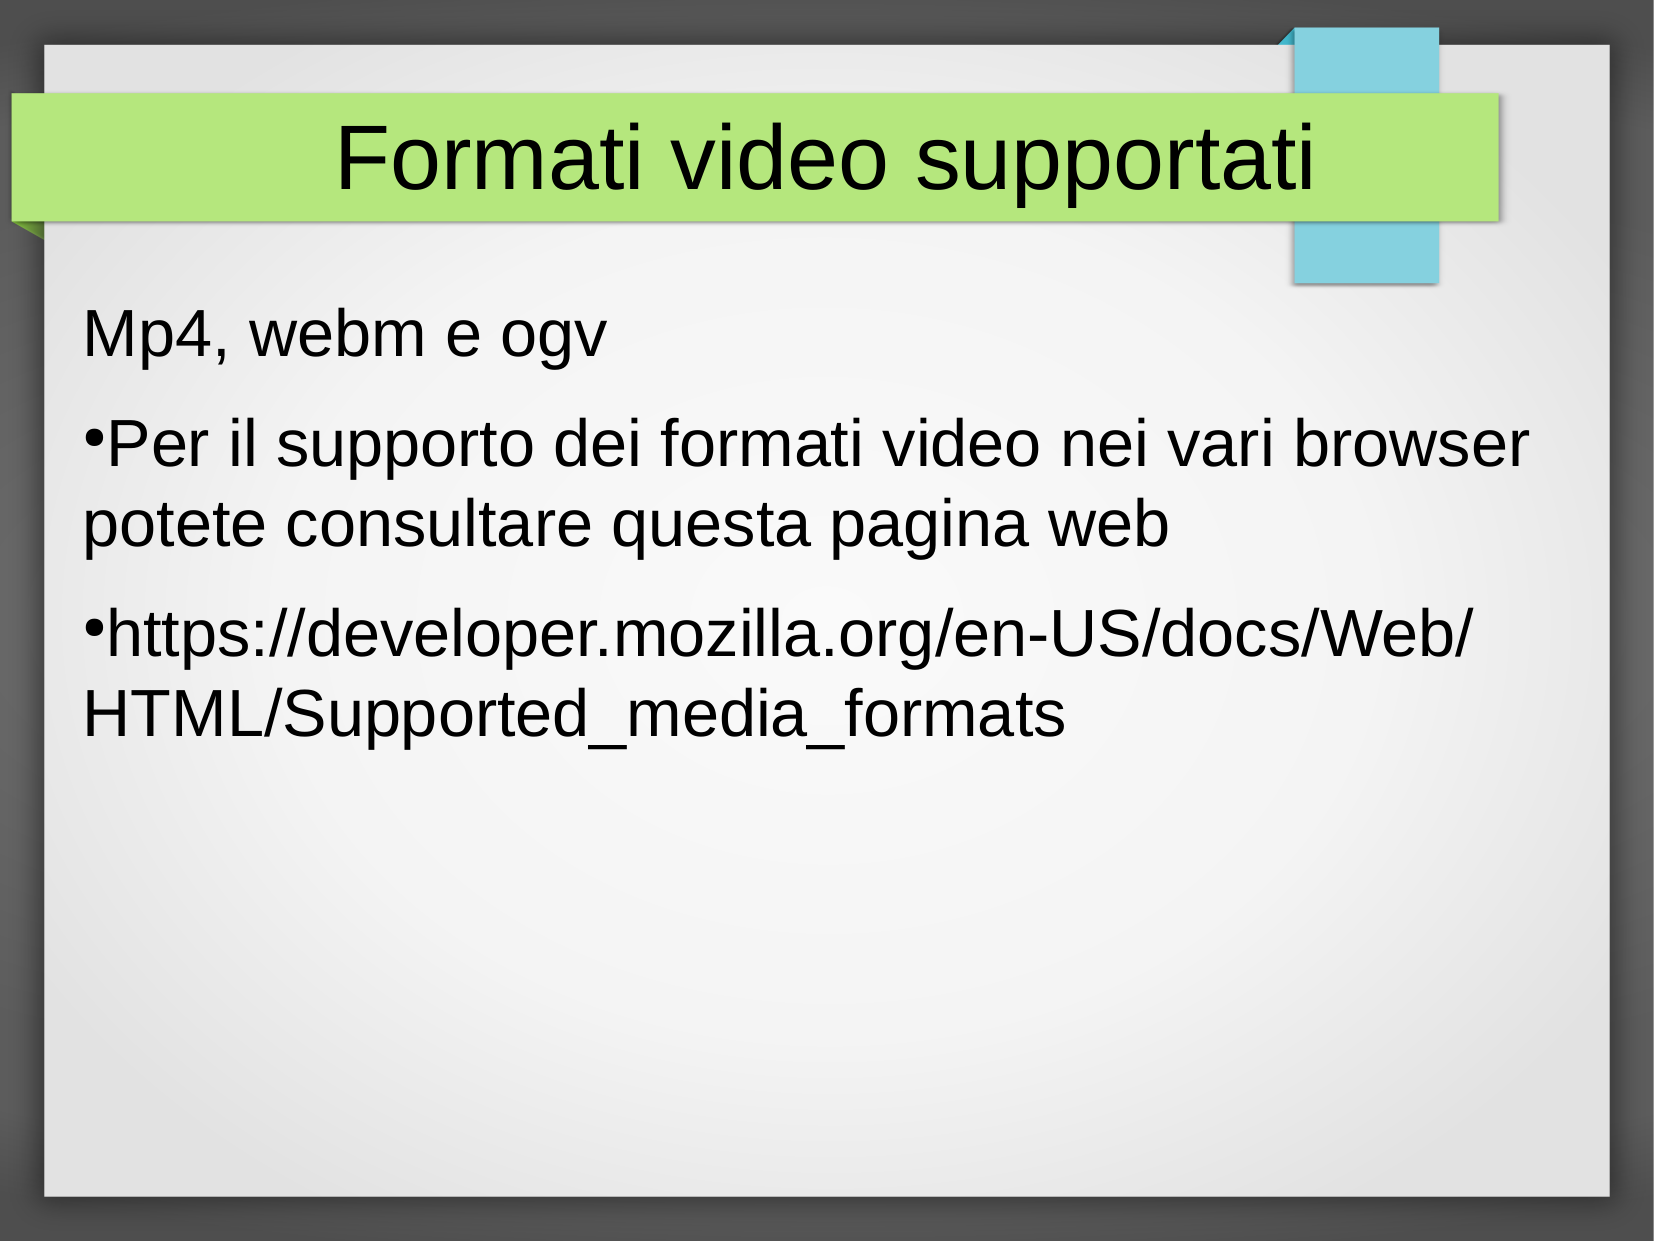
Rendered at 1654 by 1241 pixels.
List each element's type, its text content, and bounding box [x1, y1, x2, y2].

list Mp4, webm e ogv Per il supporto dei formati video nei vari browser potete consultare questa pagina web https://developer.mozilla.org/en-US/docs/Web/HTML/Supported_media_formats [82, 290, 1571, 1010]
title Formati video supportati [82, 49, 1571, 257]
picture [0, 0, 1654, 1241]
